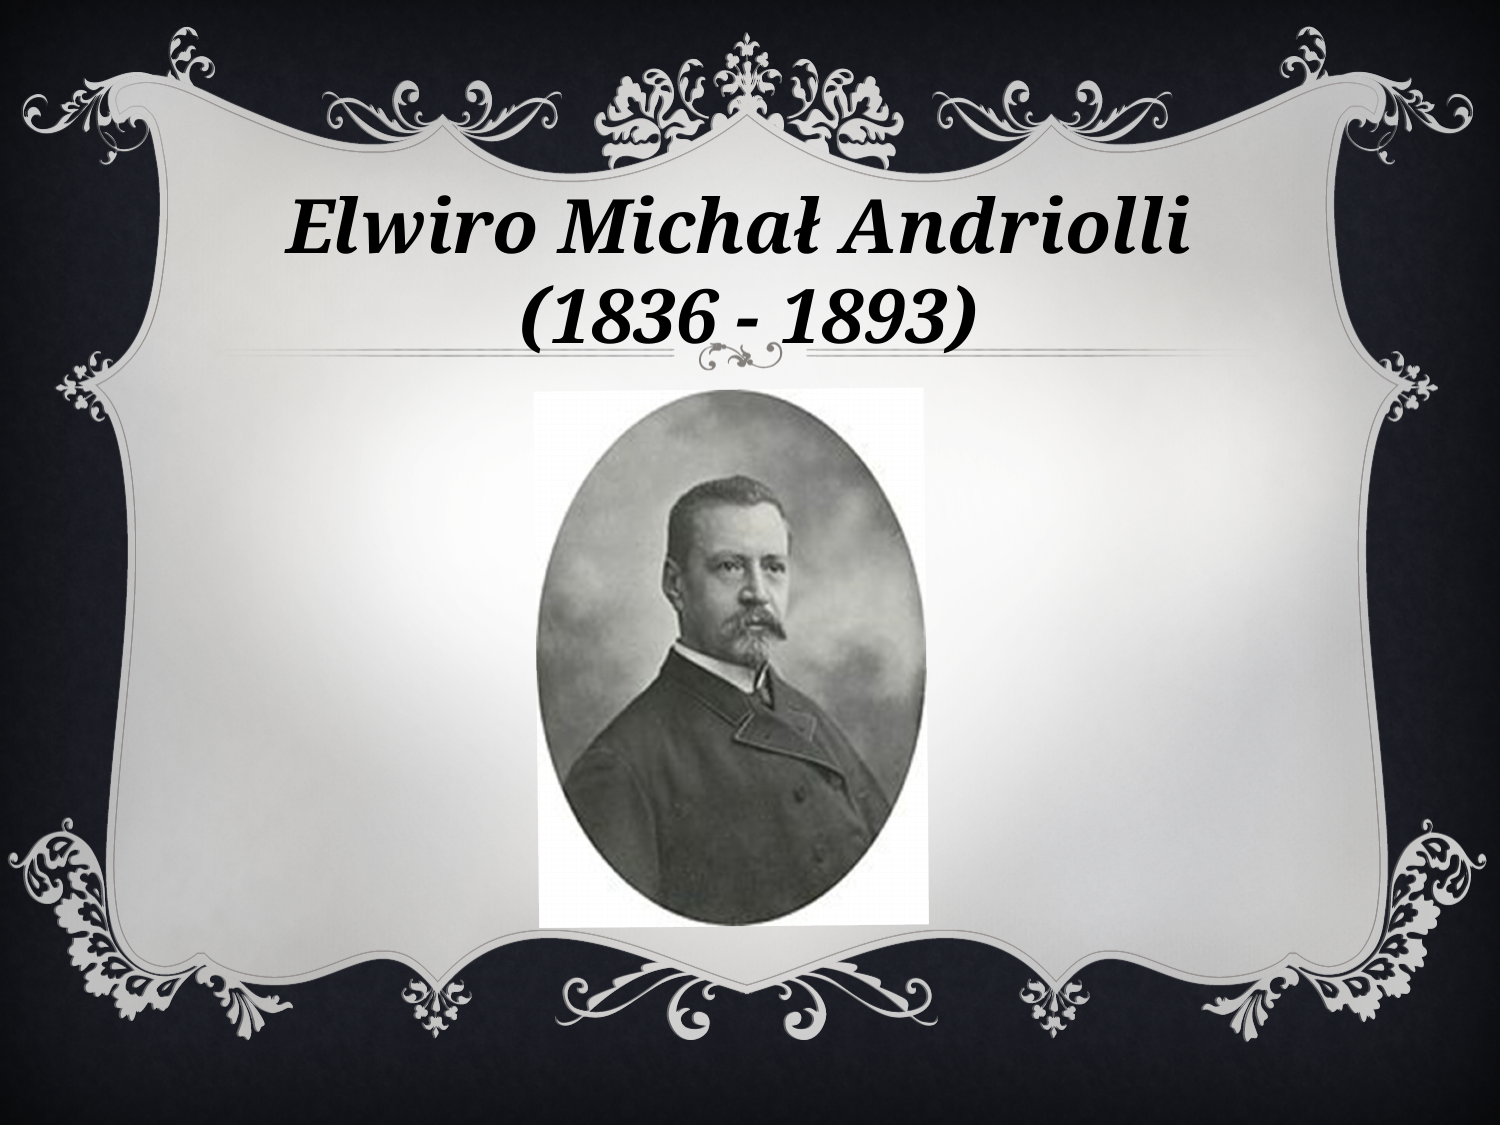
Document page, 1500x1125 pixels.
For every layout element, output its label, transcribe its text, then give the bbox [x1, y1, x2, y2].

title Elwiro Michał Andriolli (1836 - 1893) [223, 171, 1274, 284]
picture [0, 0, 1500, 1125]
